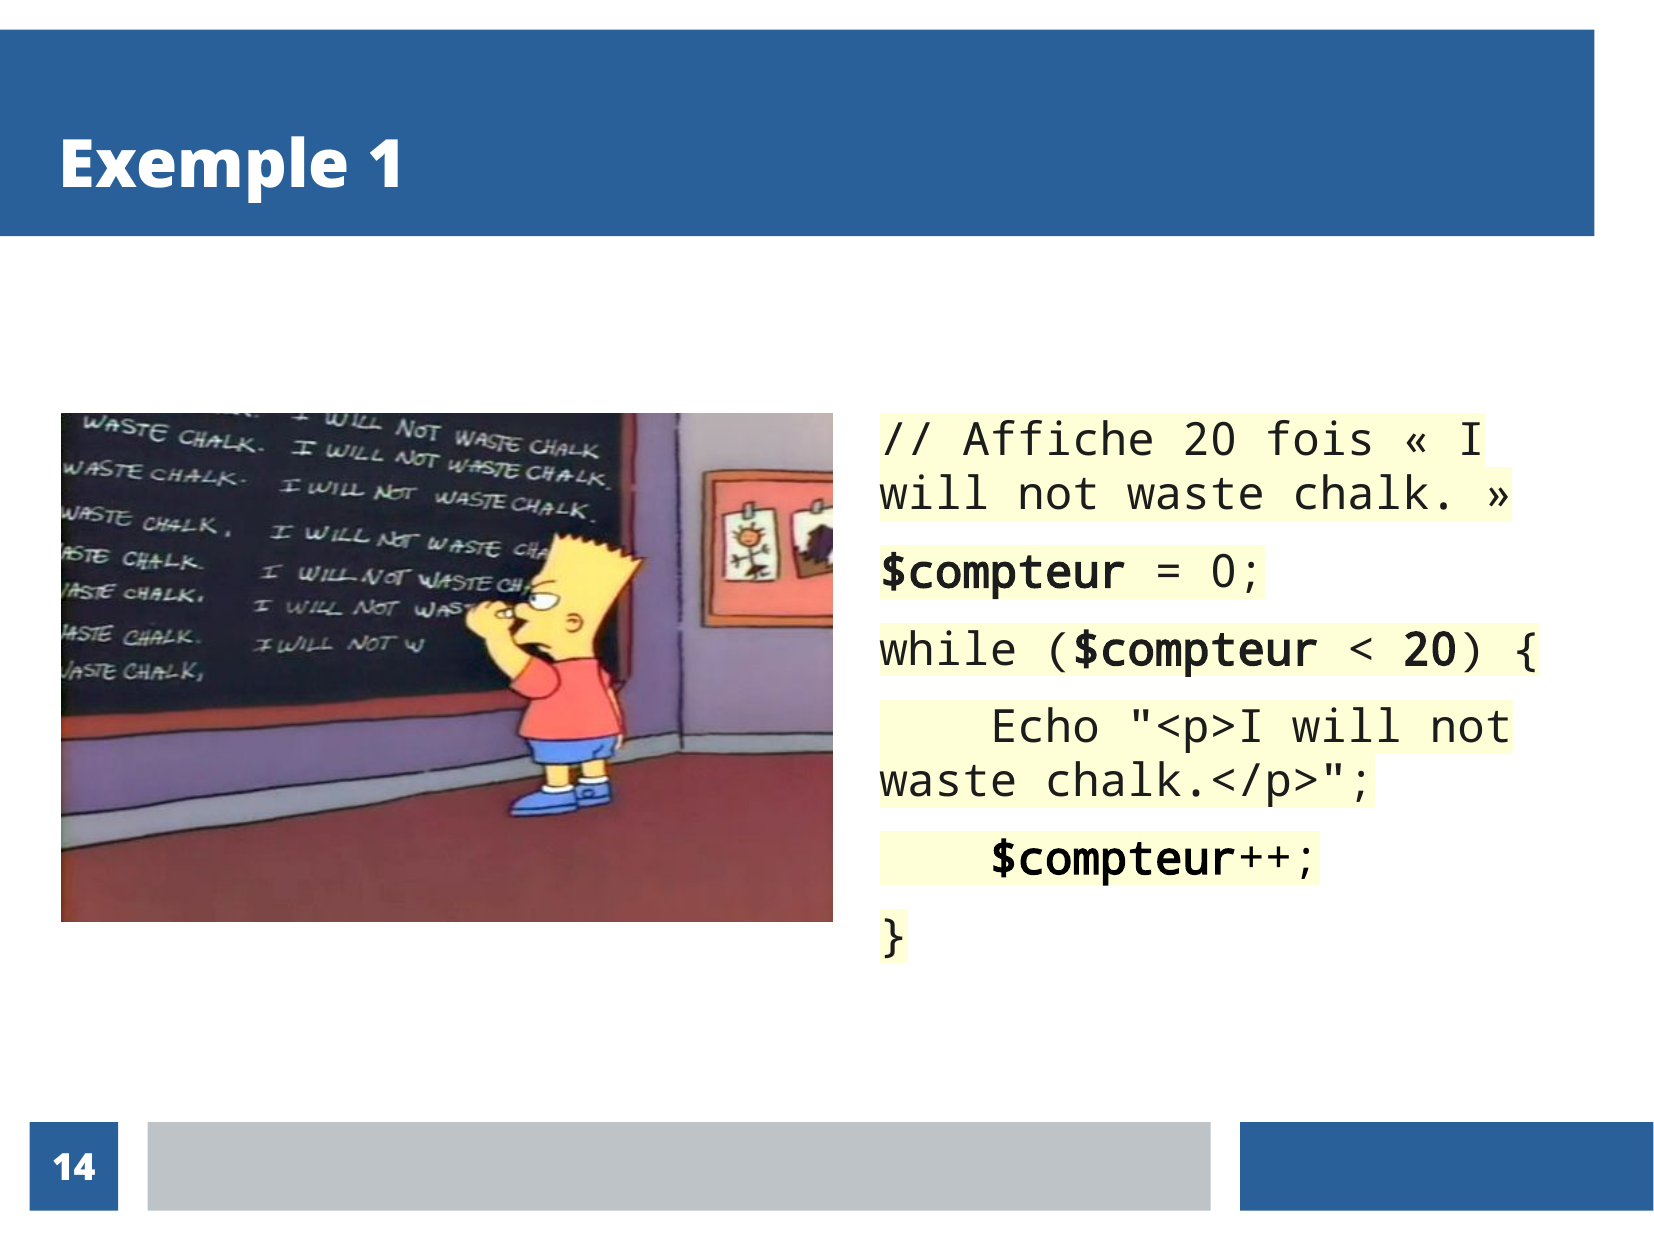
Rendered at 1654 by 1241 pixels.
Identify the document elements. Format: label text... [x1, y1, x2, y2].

list // Affiche 20 fois « I will not waste chalk. » $compteur = 0; while ($compteur < 20) { Echo "<p>I will not waste chalk.</p>"; $compteur++; } [879, 413, 1595, 987]
picture [61, 413, 833, 922]
title Exemple 1 [59, 59, 1595, 207]
